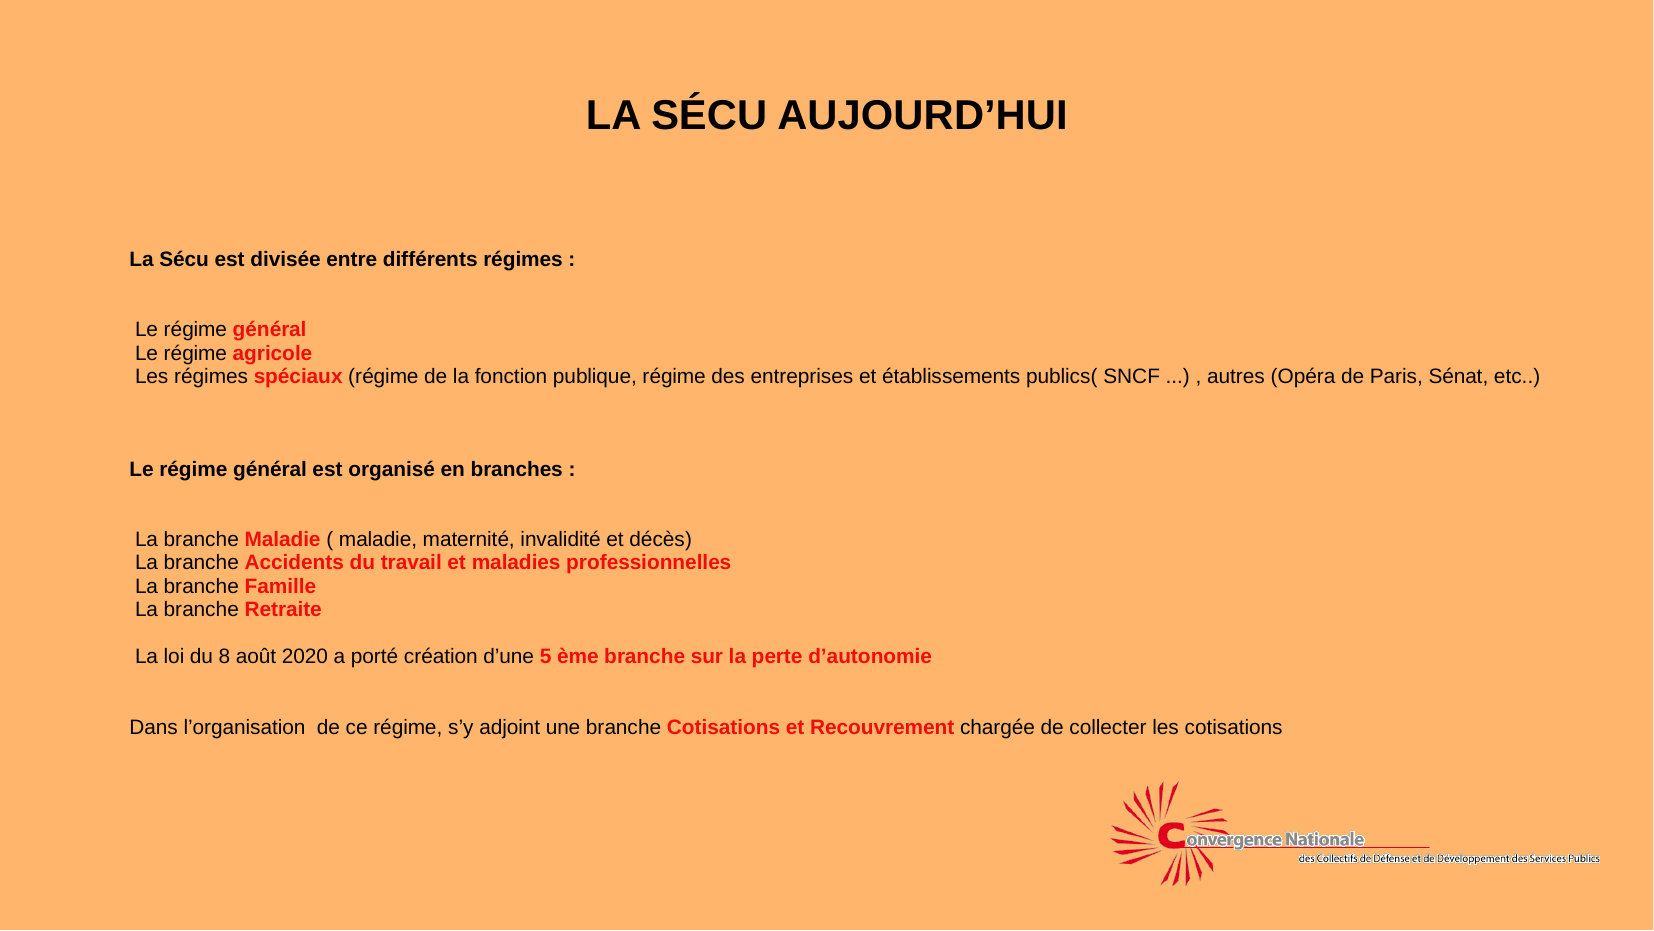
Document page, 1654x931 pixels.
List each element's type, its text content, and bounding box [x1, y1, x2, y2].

title LA SÉCU AUJOURD’HUI [82, 37, 1571, 193]
list La Sécu est divisée entre différents régimes : Le régime général Le régime agricole Les régimes spéciaux (régime de la fonction publique, régime des entreprises et établissements publics( SNCF ...) , autres (Opéra de Paris, Sénat, etc..) Le régime général est organisé en branches : La branche Maladie ( maladie, maternité, invalidité et décès) La branche Accidents du travail et maladies professionnelles La branche Famille La branche Retraite La loi du 8 août 2020 a porté création d’une 5 ème branche sur la perte d’autonomie Dans l’organisation de ce régime, s’y adjoint une branche Cotisations et Recouvrement chargée de collecter les cotisations [128, 188, 1630, 776]
picture [1110, 781, 1600, 886]
